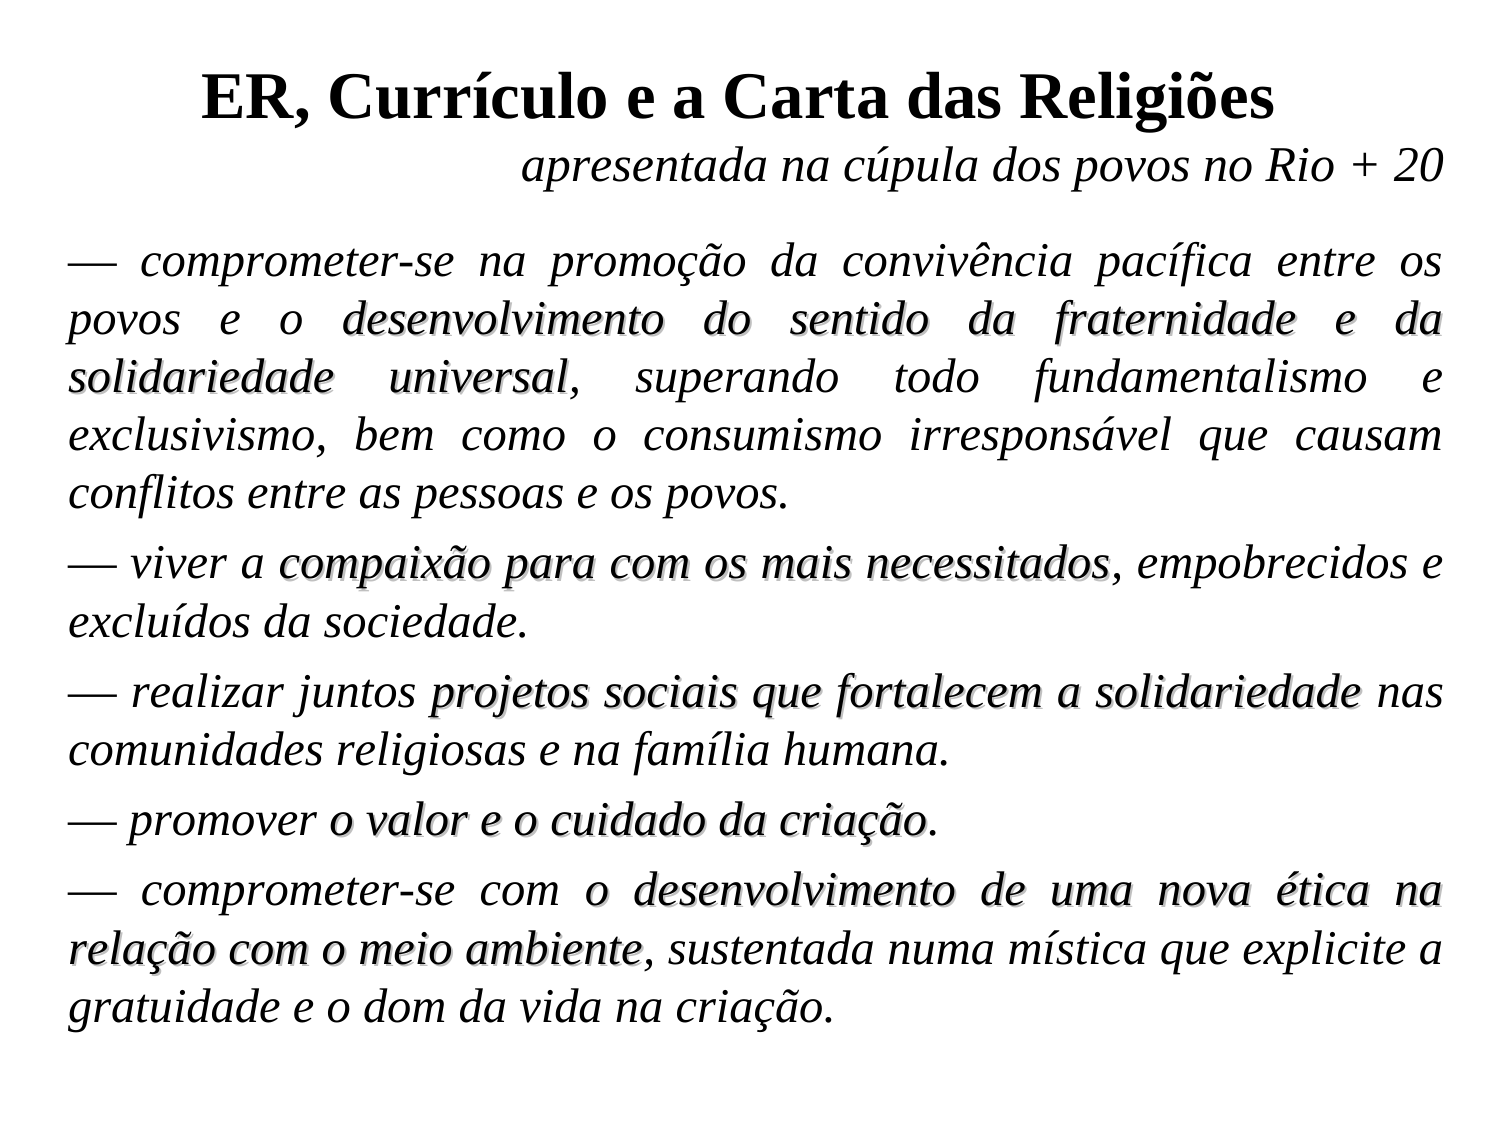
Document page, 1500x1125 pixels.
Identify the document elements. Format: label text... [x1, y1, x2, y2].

list — comprometer-se na promoção da convivência pacífica entre os povos e o desenvolvimento do sentido da fraternidade e da solidariedade universal, superando todo fundamentalismo e exclusivismo, bem como o consumismo irresponsável que causam conflitos entre as pessoas e os povos. — viver a compaixão para com os mais necessitados, empobrecidos e excluídos da sociedade. — realizar juntos projetos sociais que fortalecem a solidariedade nas comunidades religiosas e na família humana. — promover o valor e o cuidado da criação. — comprometer-se com o desenvolvimento de uma nova ética na relação com o meio ambiente, sustentada numa mística que explicite a gratuidade e o dom da vida na criação. [53, 220, 1459, 1044]
text_box ER, Currículo e a Carta das Religiões apresentada na cúpula dos povos no Rio + 20 [53, 44, 1459, 200]
